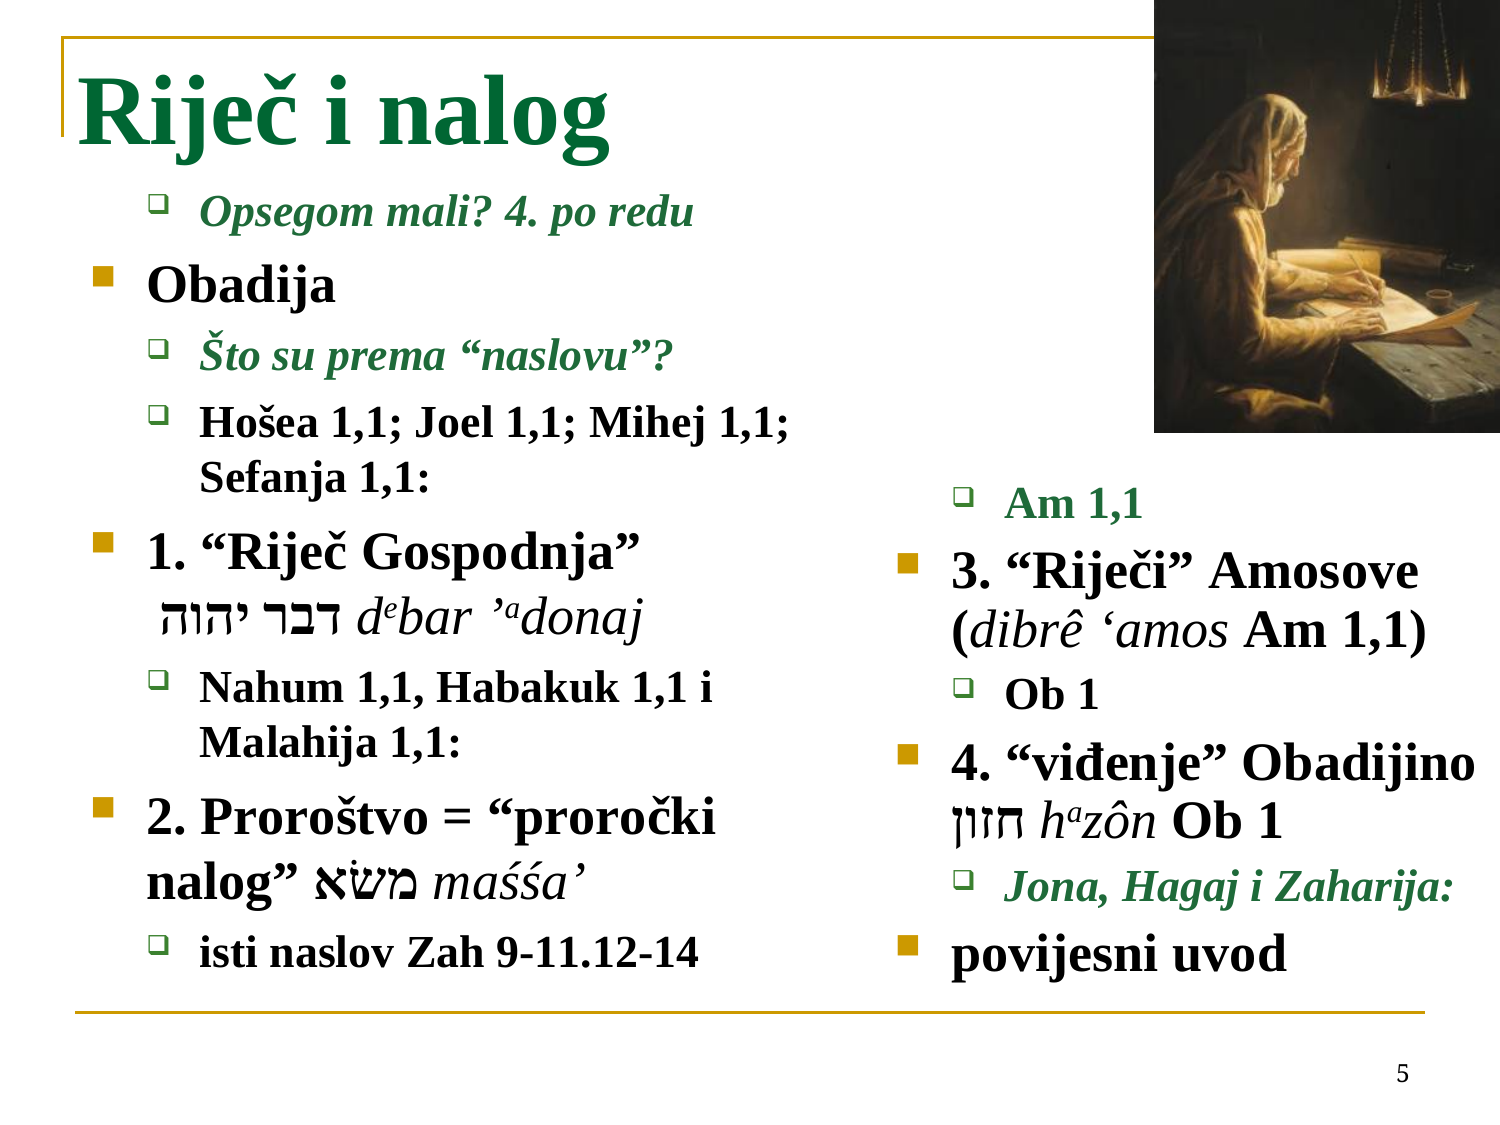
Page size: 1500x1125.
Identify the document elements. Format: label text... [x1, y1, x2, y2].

picture [1154, 0, 1500, 433]
title Riječ i nalog [62, 21, 1154, 172]
list Am 1,1 3. “Riječi” Amosove (dibrê ‘amos Am 1,1) Ob 1 4. “viđenje” Obadijino חזון hazôn Ob 1 Jona, Hagaj i Zaharija: povijesni uvod [879, 471, 1500, 1006]
list Opsegom mali? 4. po redu Obadija Što su prema “naslovu”? Hošea 1,1; Joel 1,1; Mihej 1,1; Sefanja 1,1: 1. “Riječ Gospodnja” דבר יהוה debar ’adonaj Nahum 1,1, Habakuk 1,1 i Malahija 1,1: 2. Proroštvo = “proročki nalog” משׂא maśśa’ isti naslov Zah 9-11.12-14 [74, 172, 857, 1006]
text_box <number> [1074, 1024, 1426, 1100]
